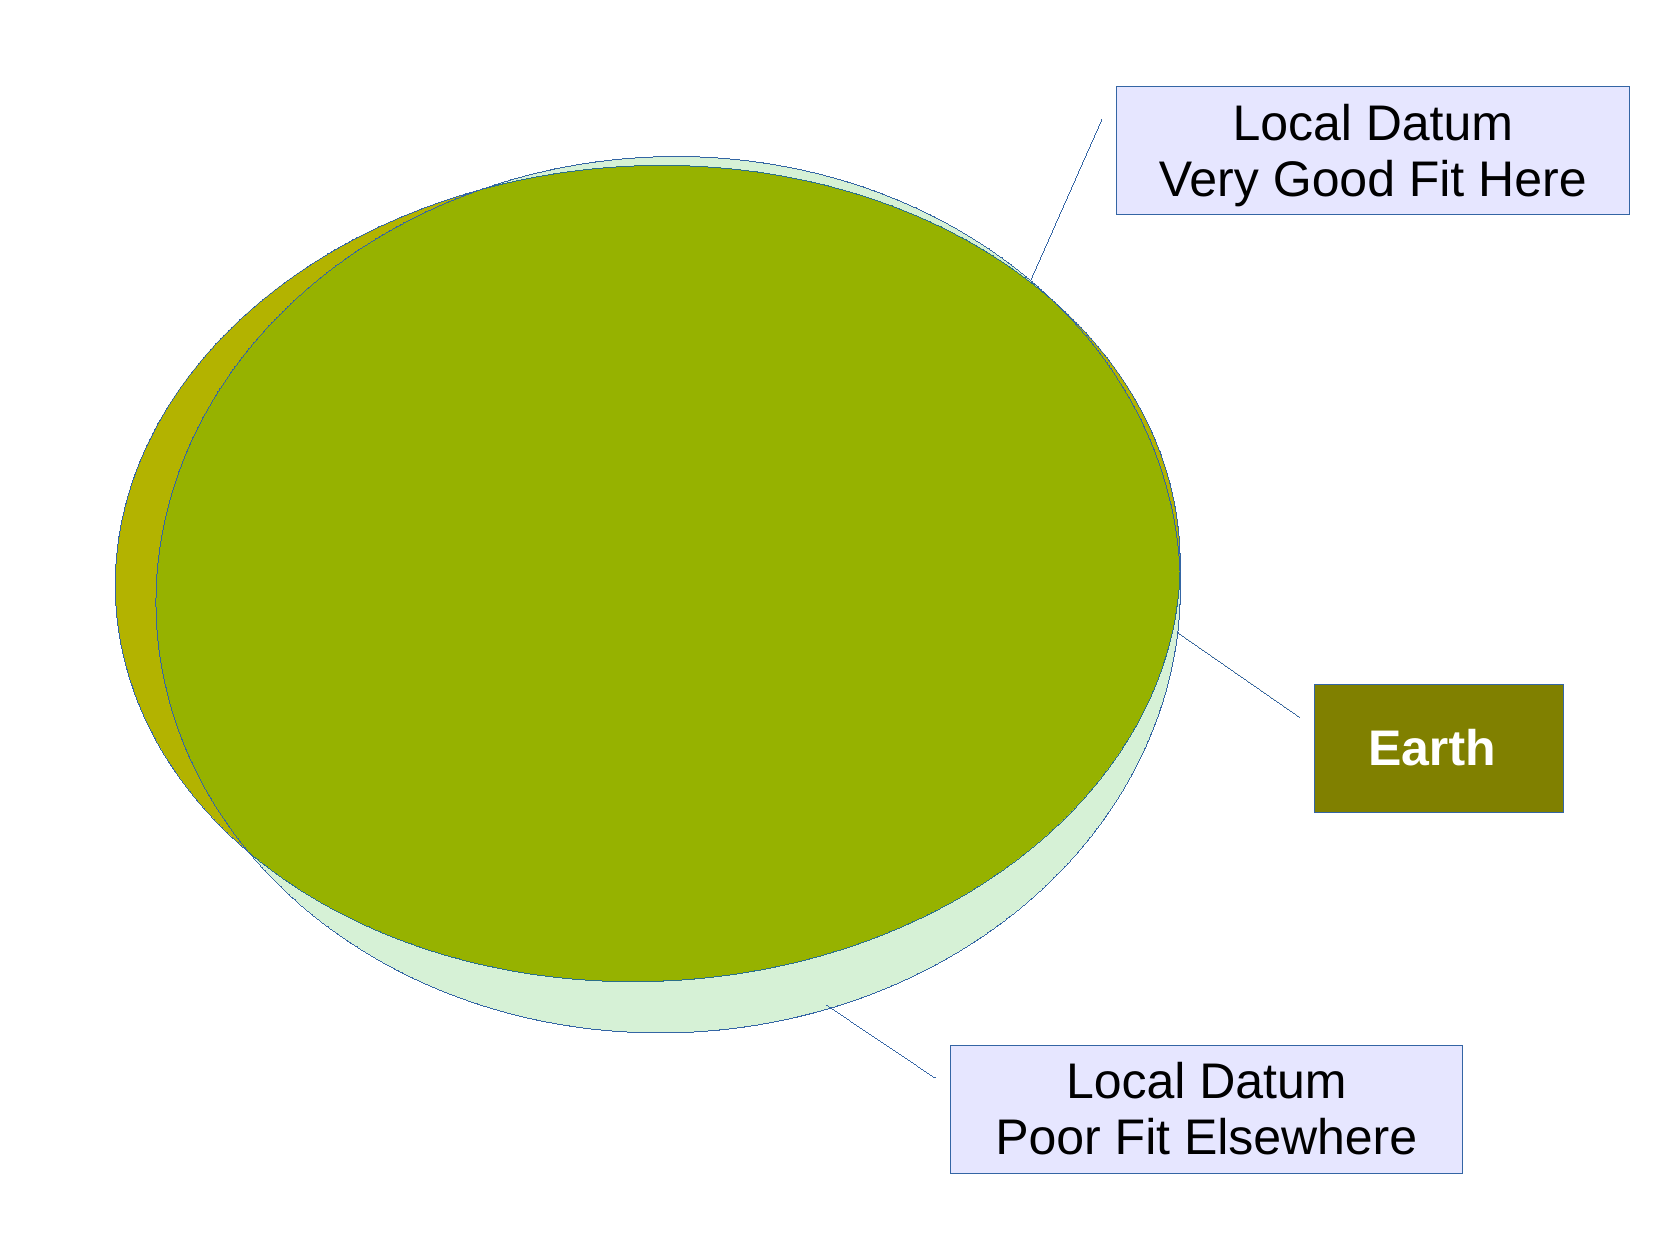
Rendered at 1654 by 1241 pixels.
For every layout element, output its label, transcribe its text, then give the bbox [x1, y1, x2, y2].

text_box Local Datum Poor Fit Elsewhere [950, 1045, 1463, 1173]
text_box Earth [1314, 684, 1564, 812]
text_box [115, 156, 1181, 1033]
text_box Local Datum Very Good Fit Here [1116, 87, 1629, 215]
